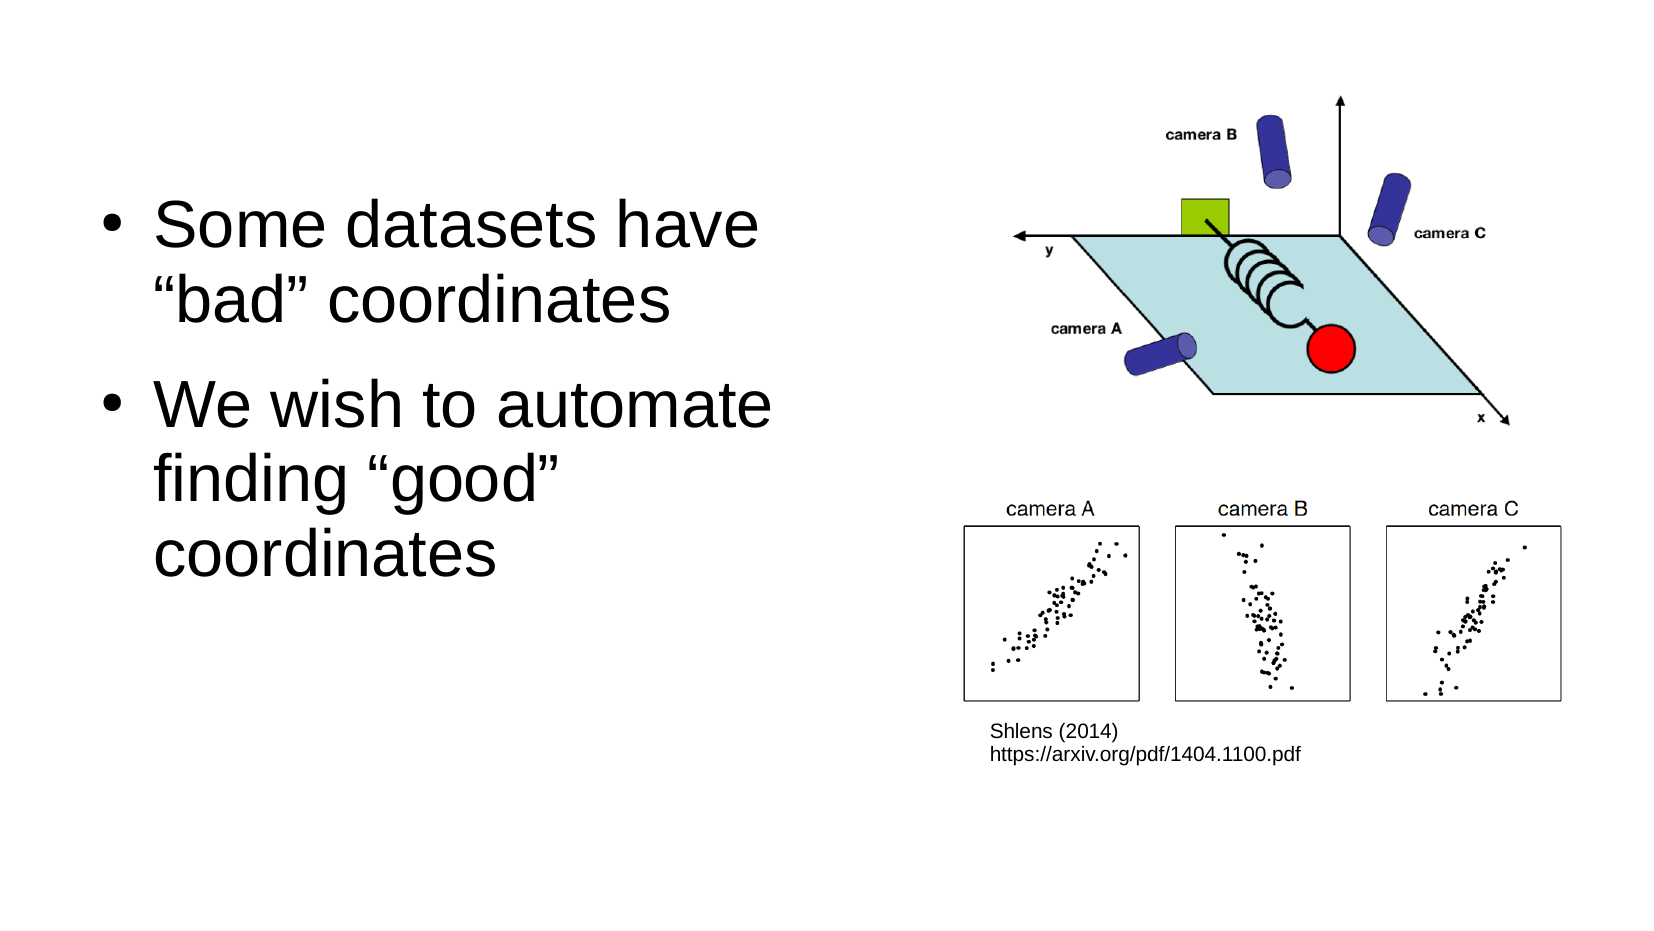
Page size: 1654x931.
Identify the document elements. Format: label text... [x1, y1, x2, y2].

list Some datasets have “bad” coordinates We wish to automate finding “good” coordinates [82, 187, 826, 870]
picture [924, 0, 1576, 720]
text_box Shlens (2014) https://arxiv.org/pdf/1404.1100.pdf [975, 712, 1654, 854]
